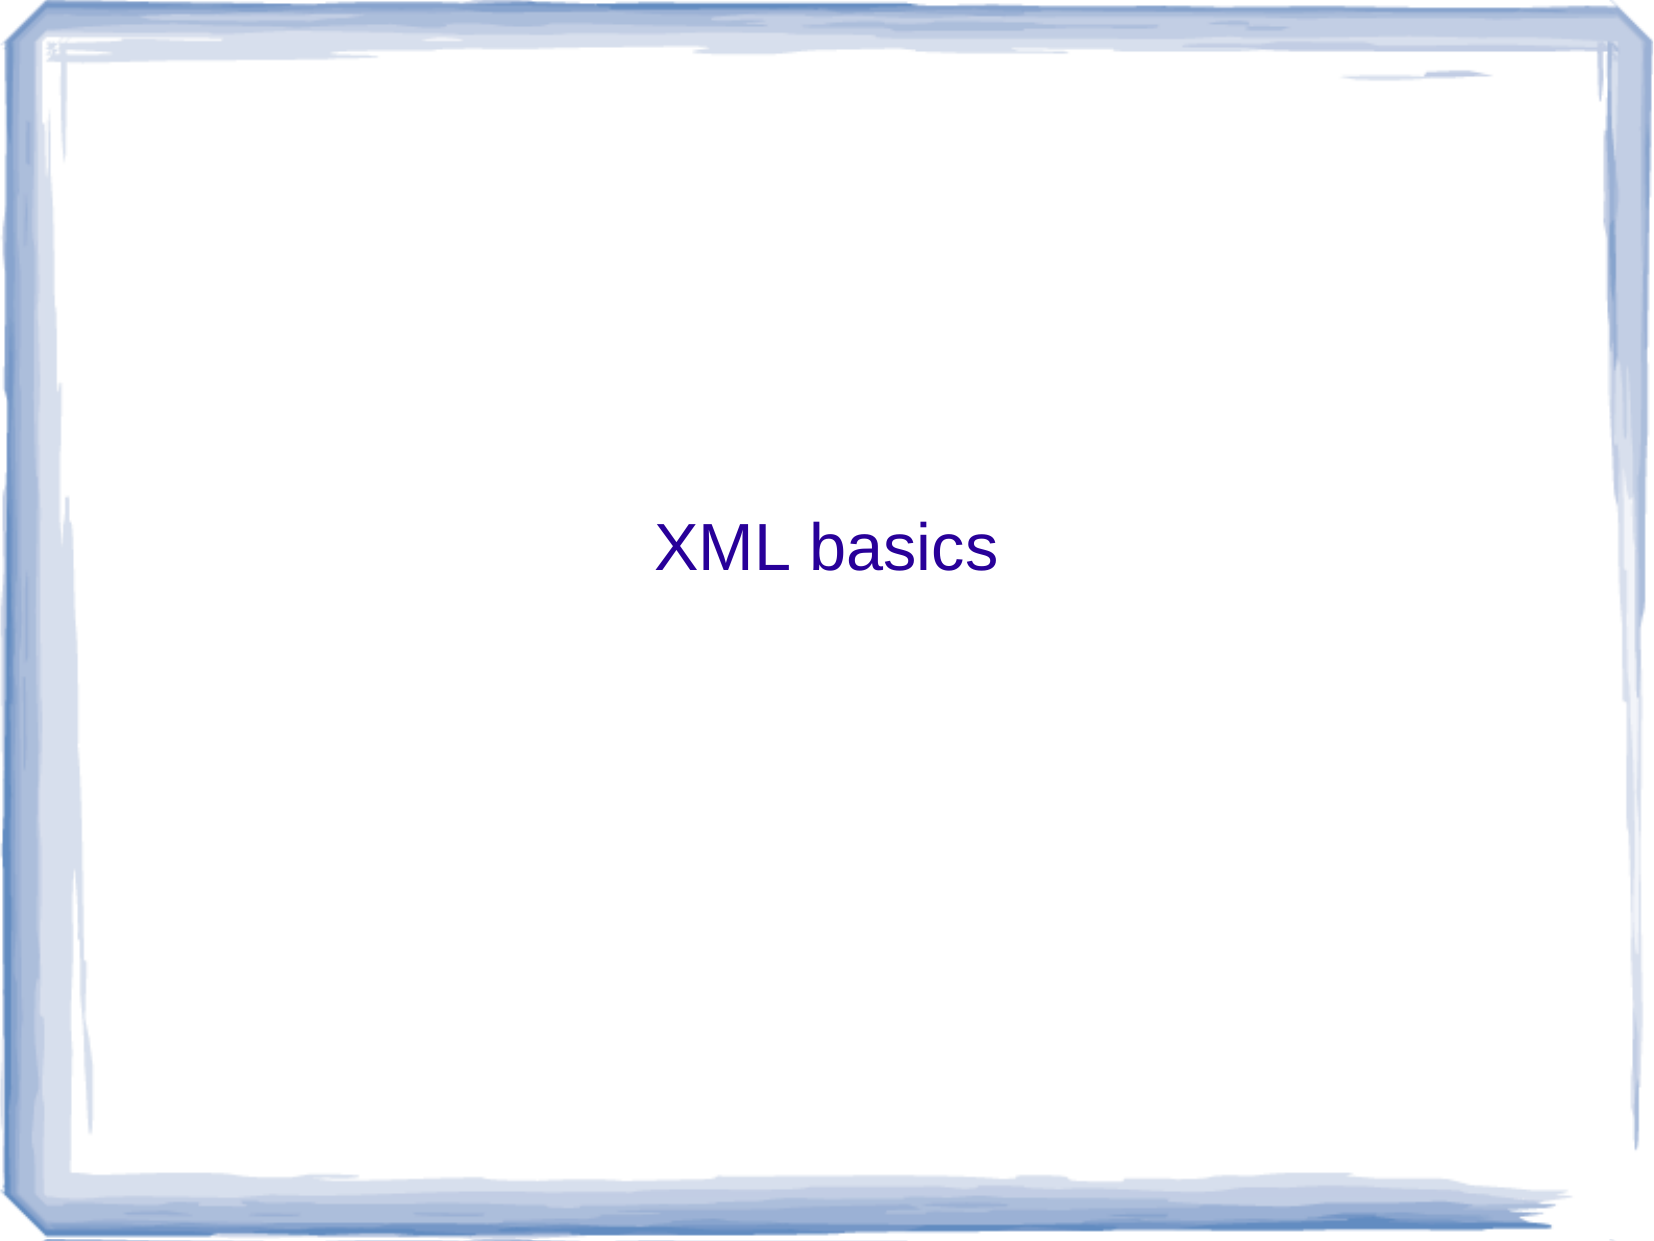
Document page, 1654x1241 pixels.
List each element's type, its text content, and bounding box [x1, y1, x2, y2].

subtitle XML basics [82, 49, 1571, 1045]
picture [0, 0, 1654, 1241]
